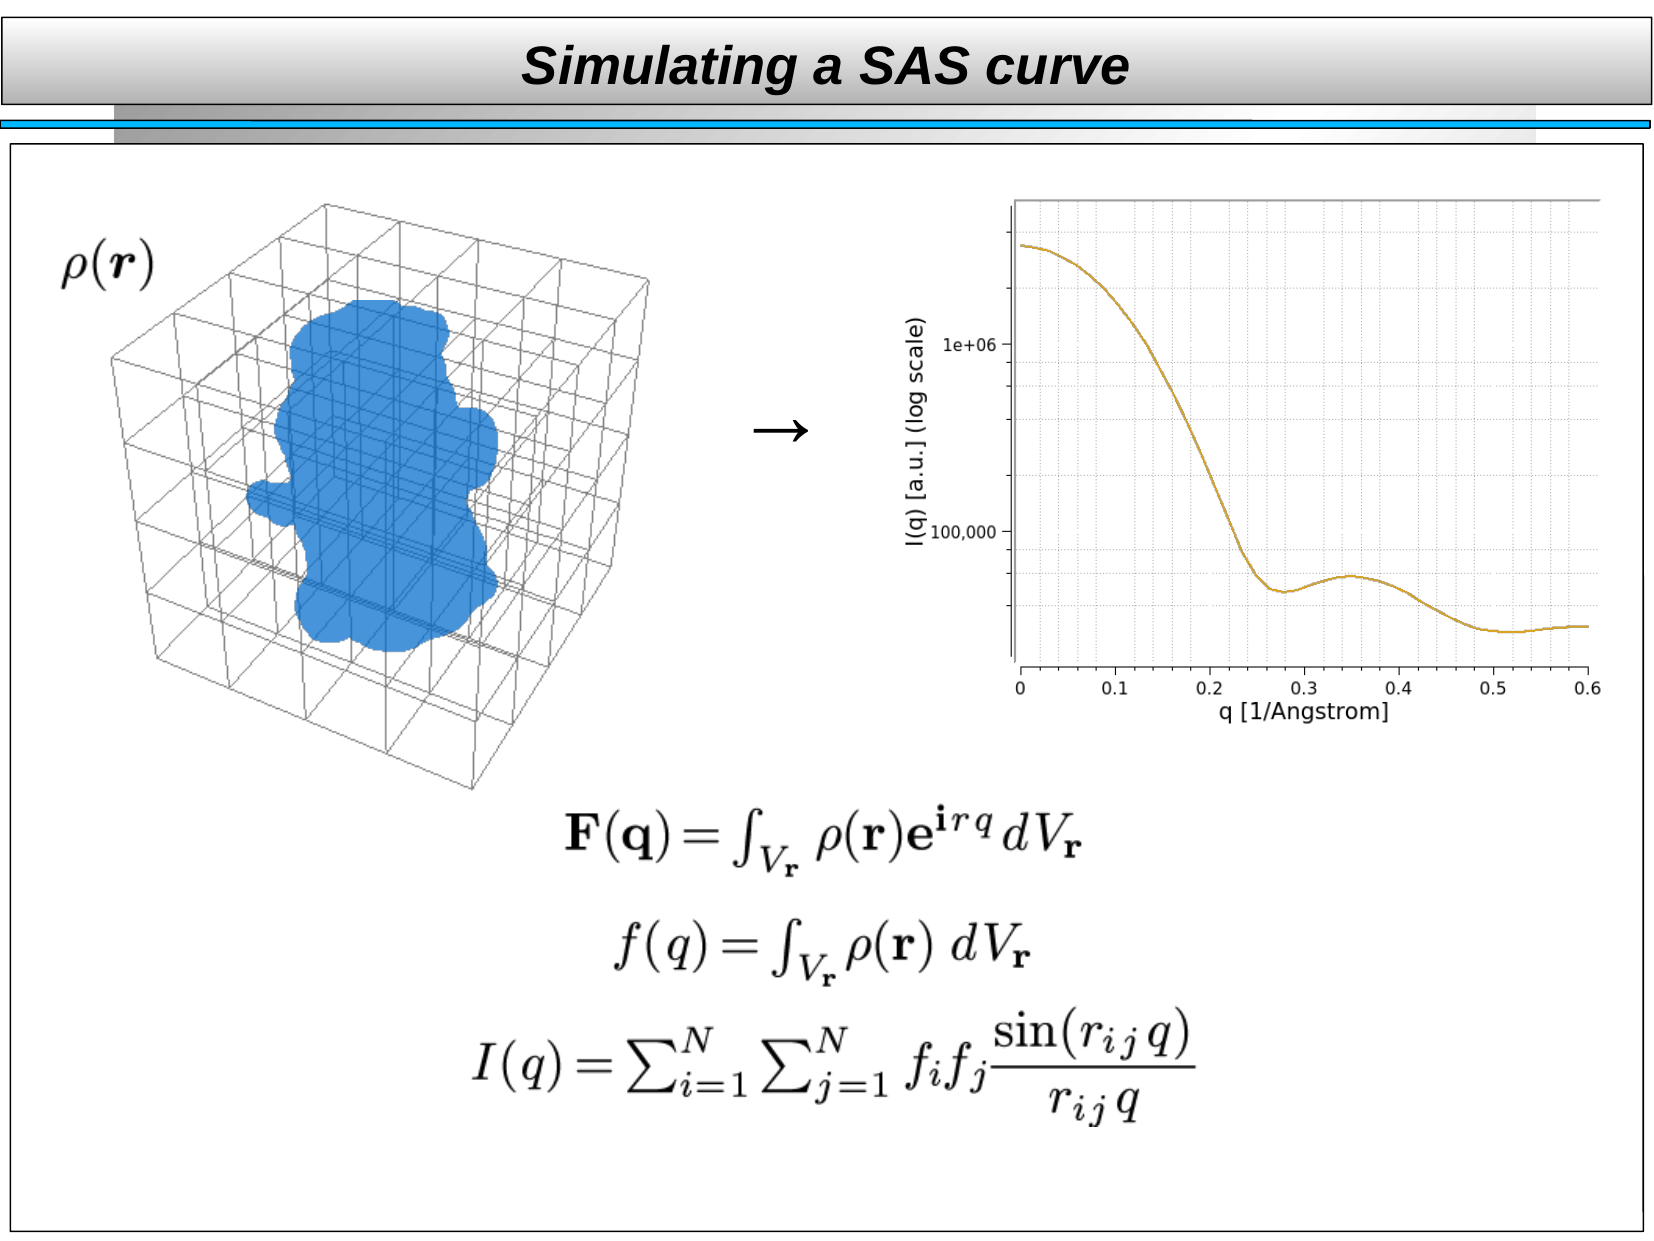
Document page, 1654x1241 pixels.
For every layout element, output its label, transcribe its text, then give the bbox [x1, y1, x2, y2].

text_box [0, 120, 1651, 129]
picture [37, 193, 1105, 882]
picture [899, 194, 1606, 730]
text_box → [720, 355, 856, 501]
text_box Simulating a SAS curve [1, 17, 1652, 105]
picture [435, 886, 1263, 1127]
